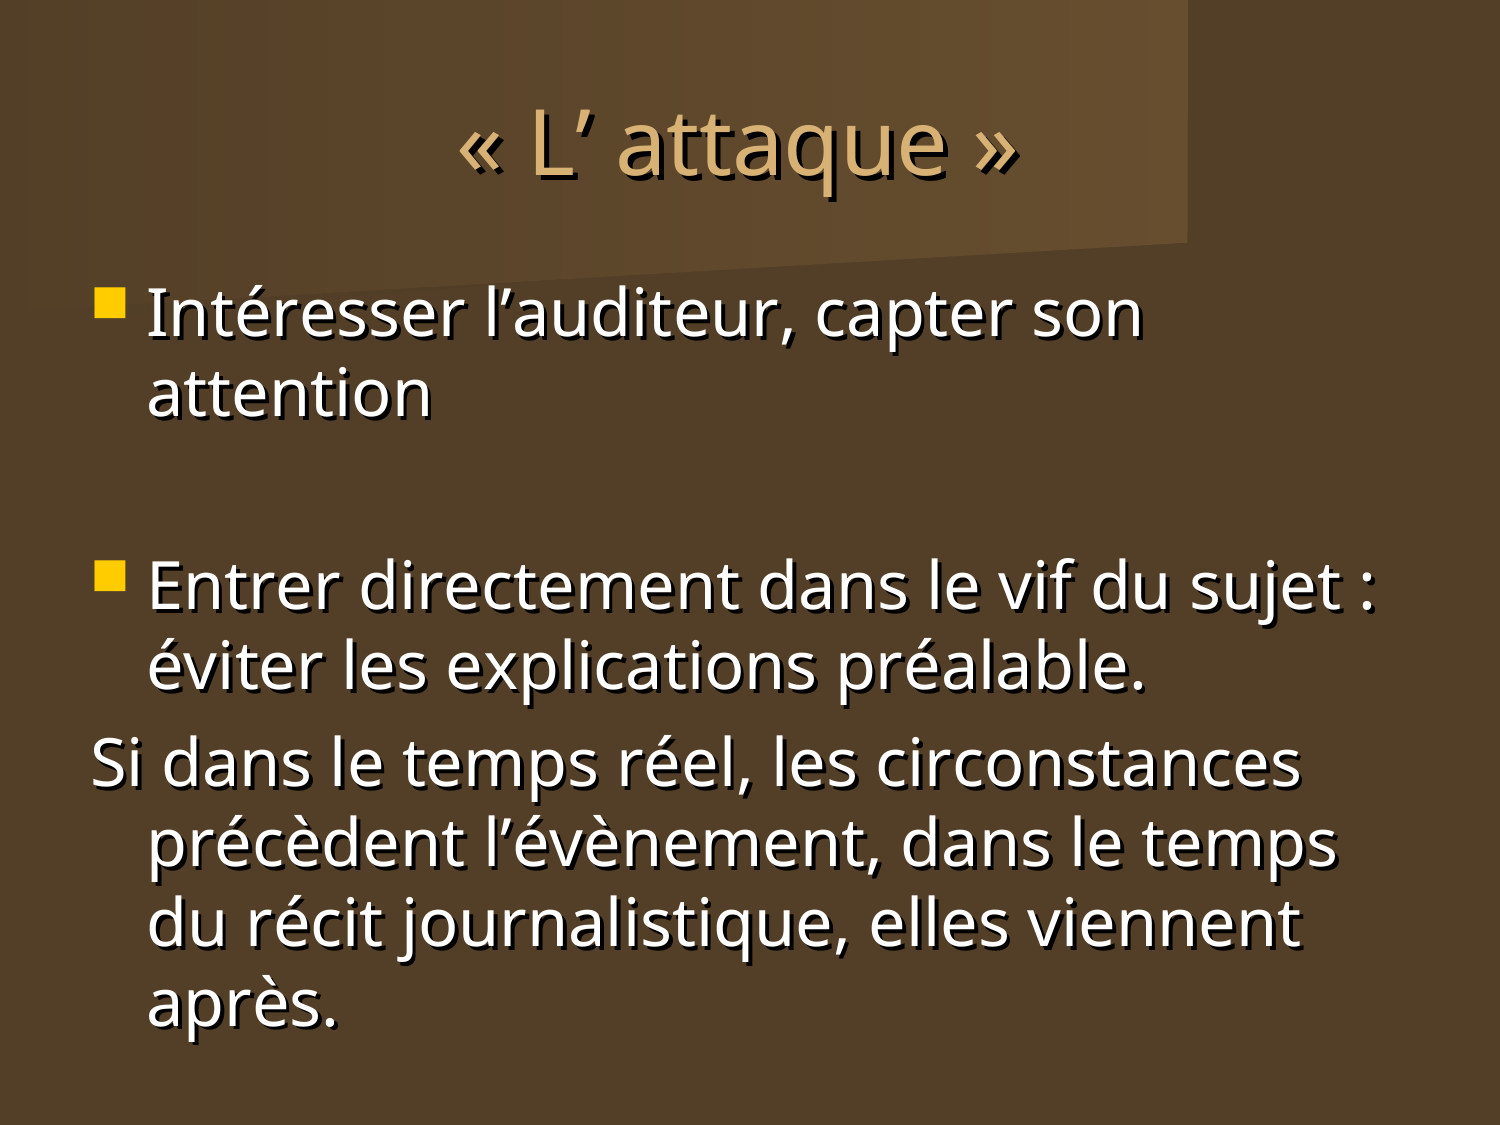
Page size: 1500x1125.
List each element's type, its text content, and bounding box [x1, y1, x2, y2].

title « L’ attaque » [75, 45, 1426, 233]
list Intéresser l’auditeur, capter son attention Entrer directement dans le vif du sujet : éviter les explications préalable. Si dans le temps réel, les circonstances précèdent l’évènement, dans le temps du récit journalistique, elles viennent après. [75, 262, 1426, 1001]
